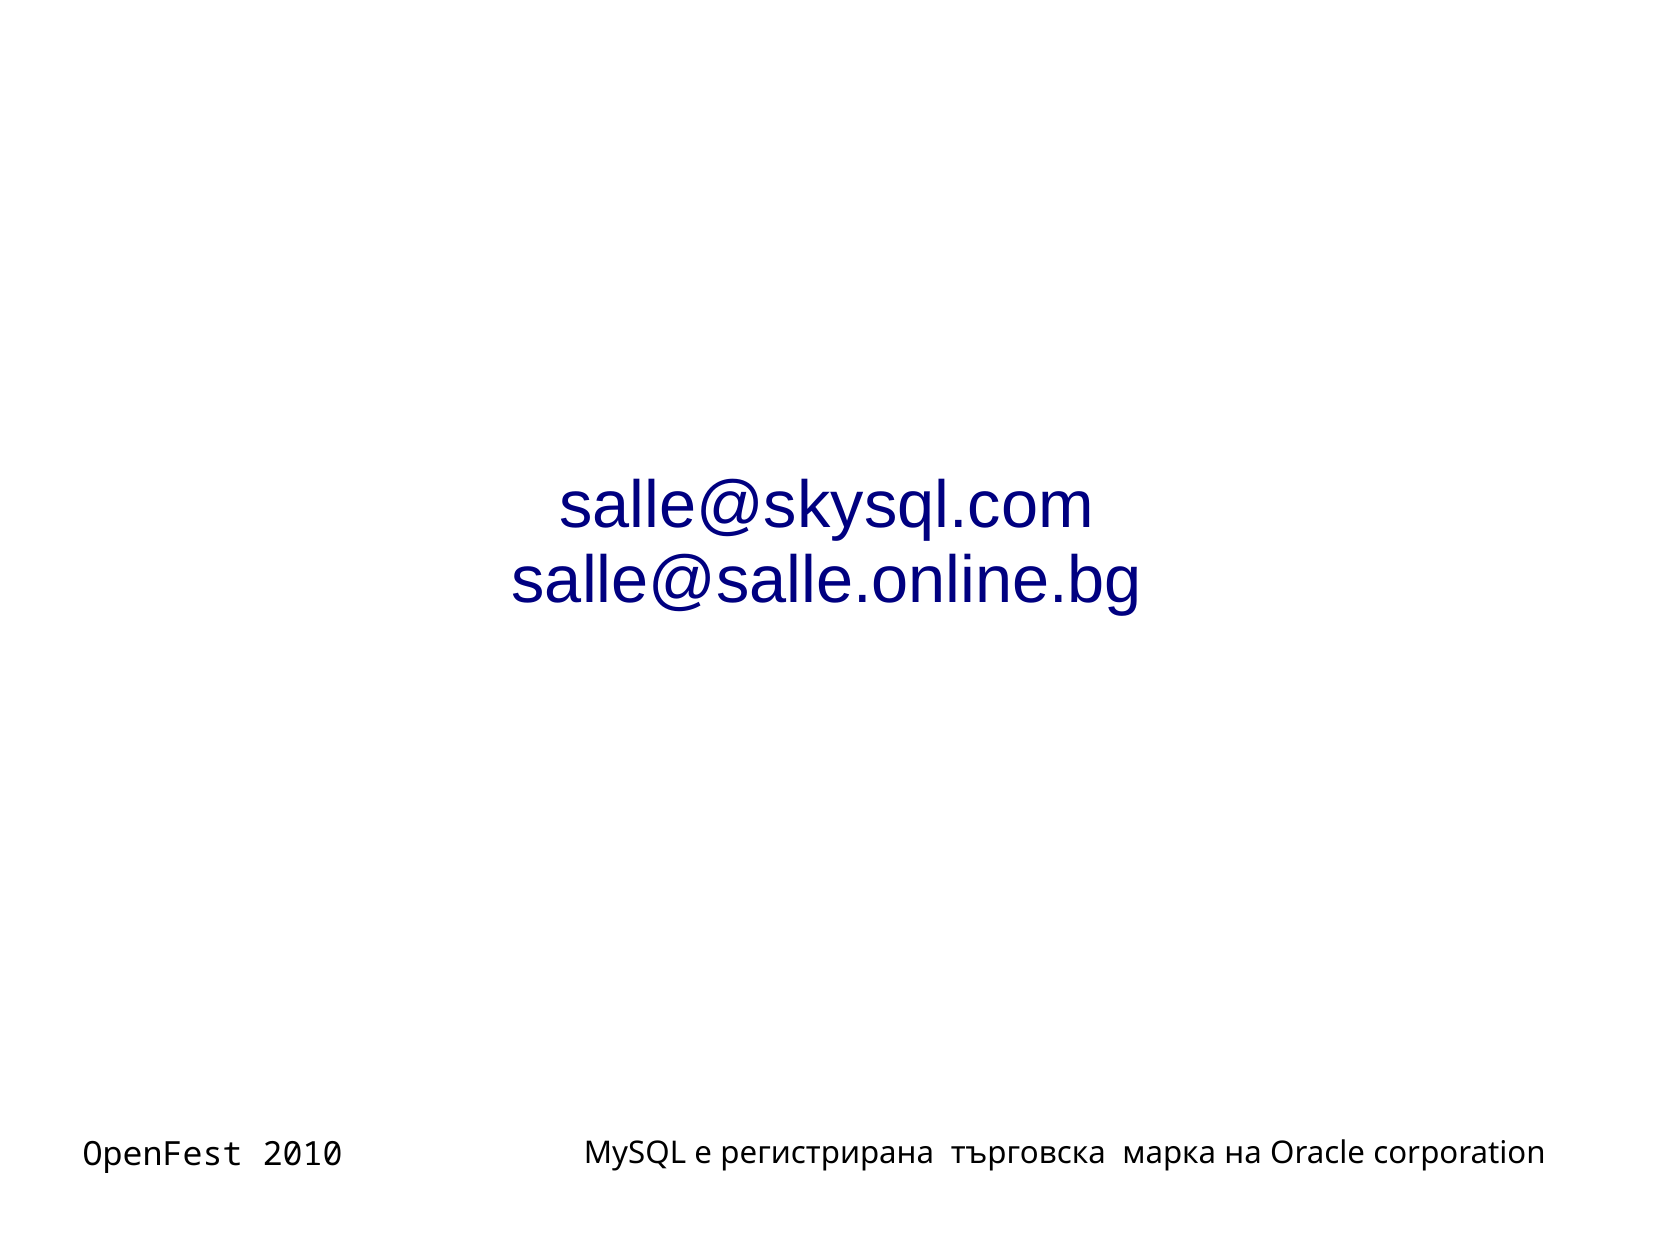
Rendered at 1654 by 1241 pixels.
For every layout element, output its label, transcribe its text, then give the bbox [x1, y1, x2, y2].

subtitle salle@skysql.com salle@salle.online.bg [82, 49, 1571, 1109]
